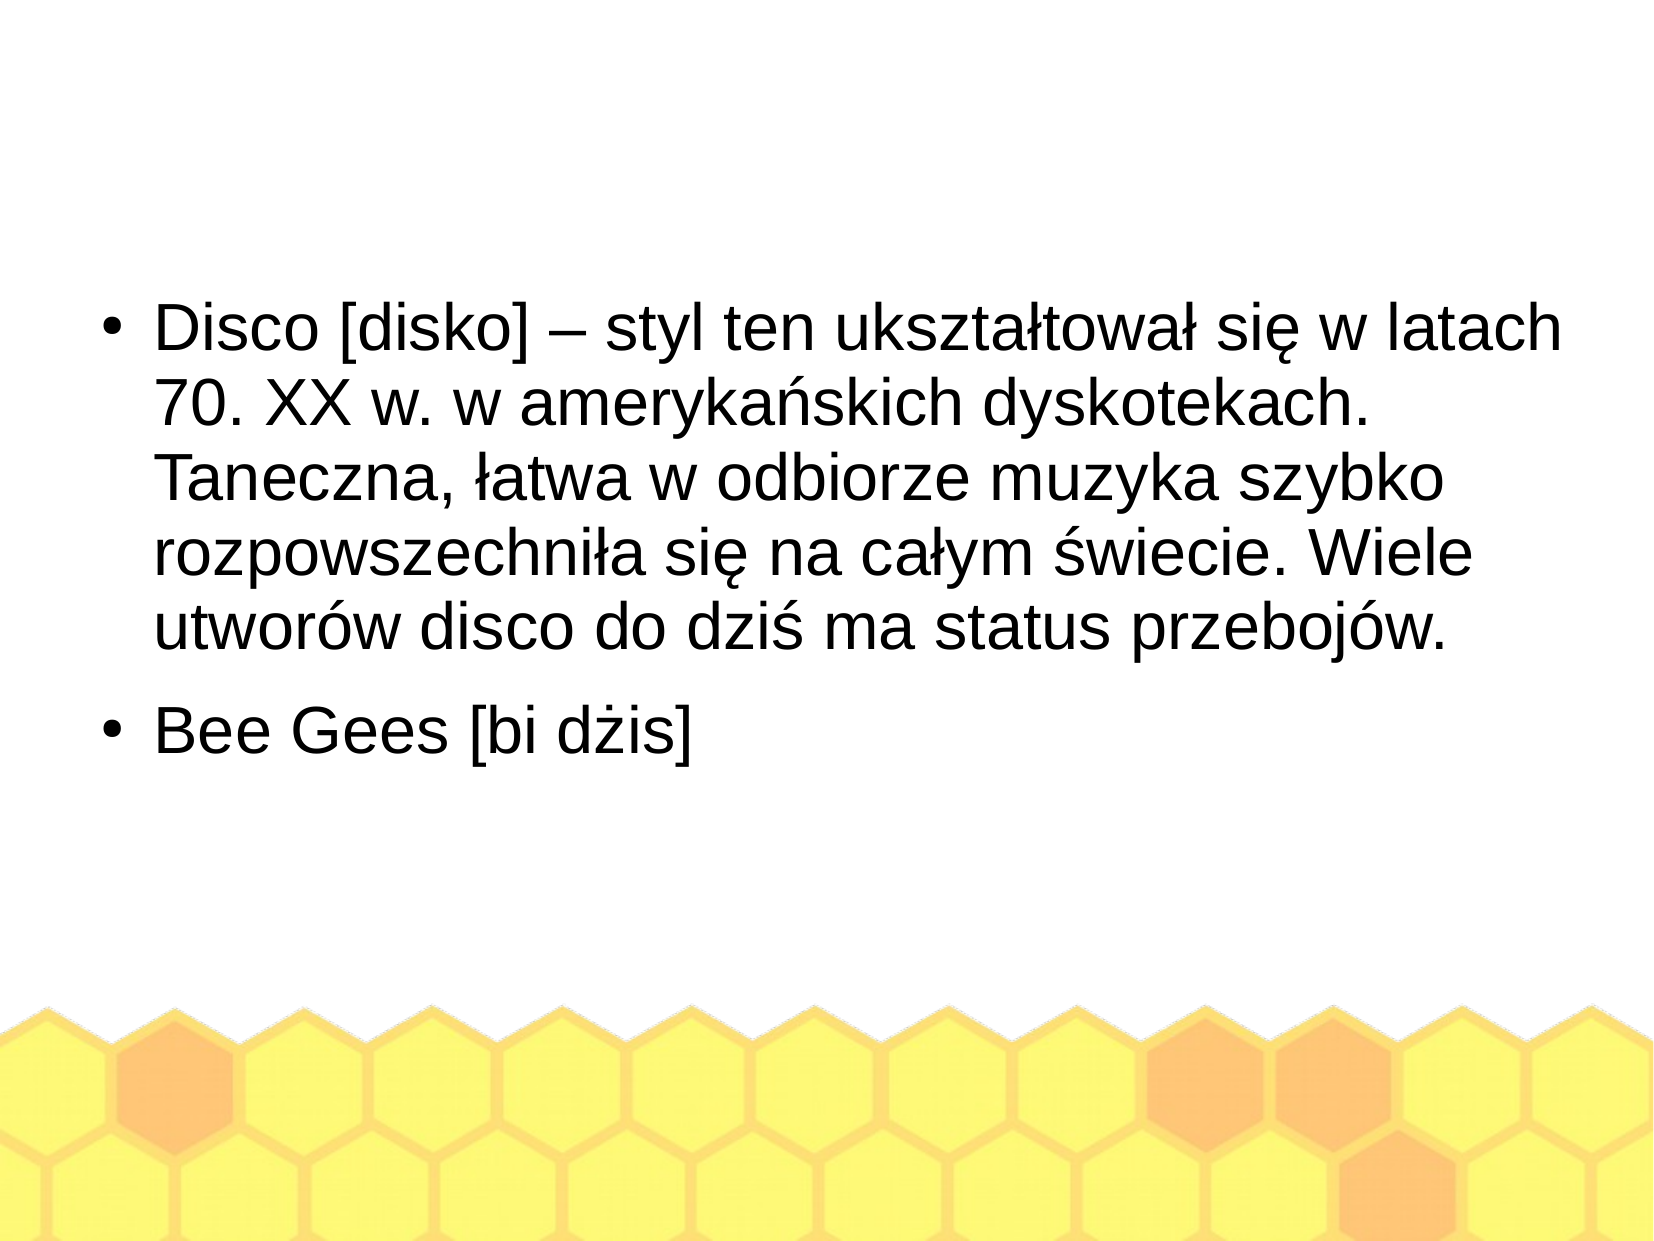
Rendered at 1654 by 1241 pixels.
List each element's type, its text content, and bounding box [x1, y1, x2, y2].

picture [0, 1001, 1654, 1241]
list Disco [disko] – styl ten ukształtował się w latach 70. XX w. w amerykańskich dyskotekach. Taneczna, łatwa w odbiorze muzyka szybko rozpowszechniła się na całym świecie. Wiele utworów disco do dziś ma status przebojów. Bee Gees [bi dżis] [82, 290, 1571, 1010]
